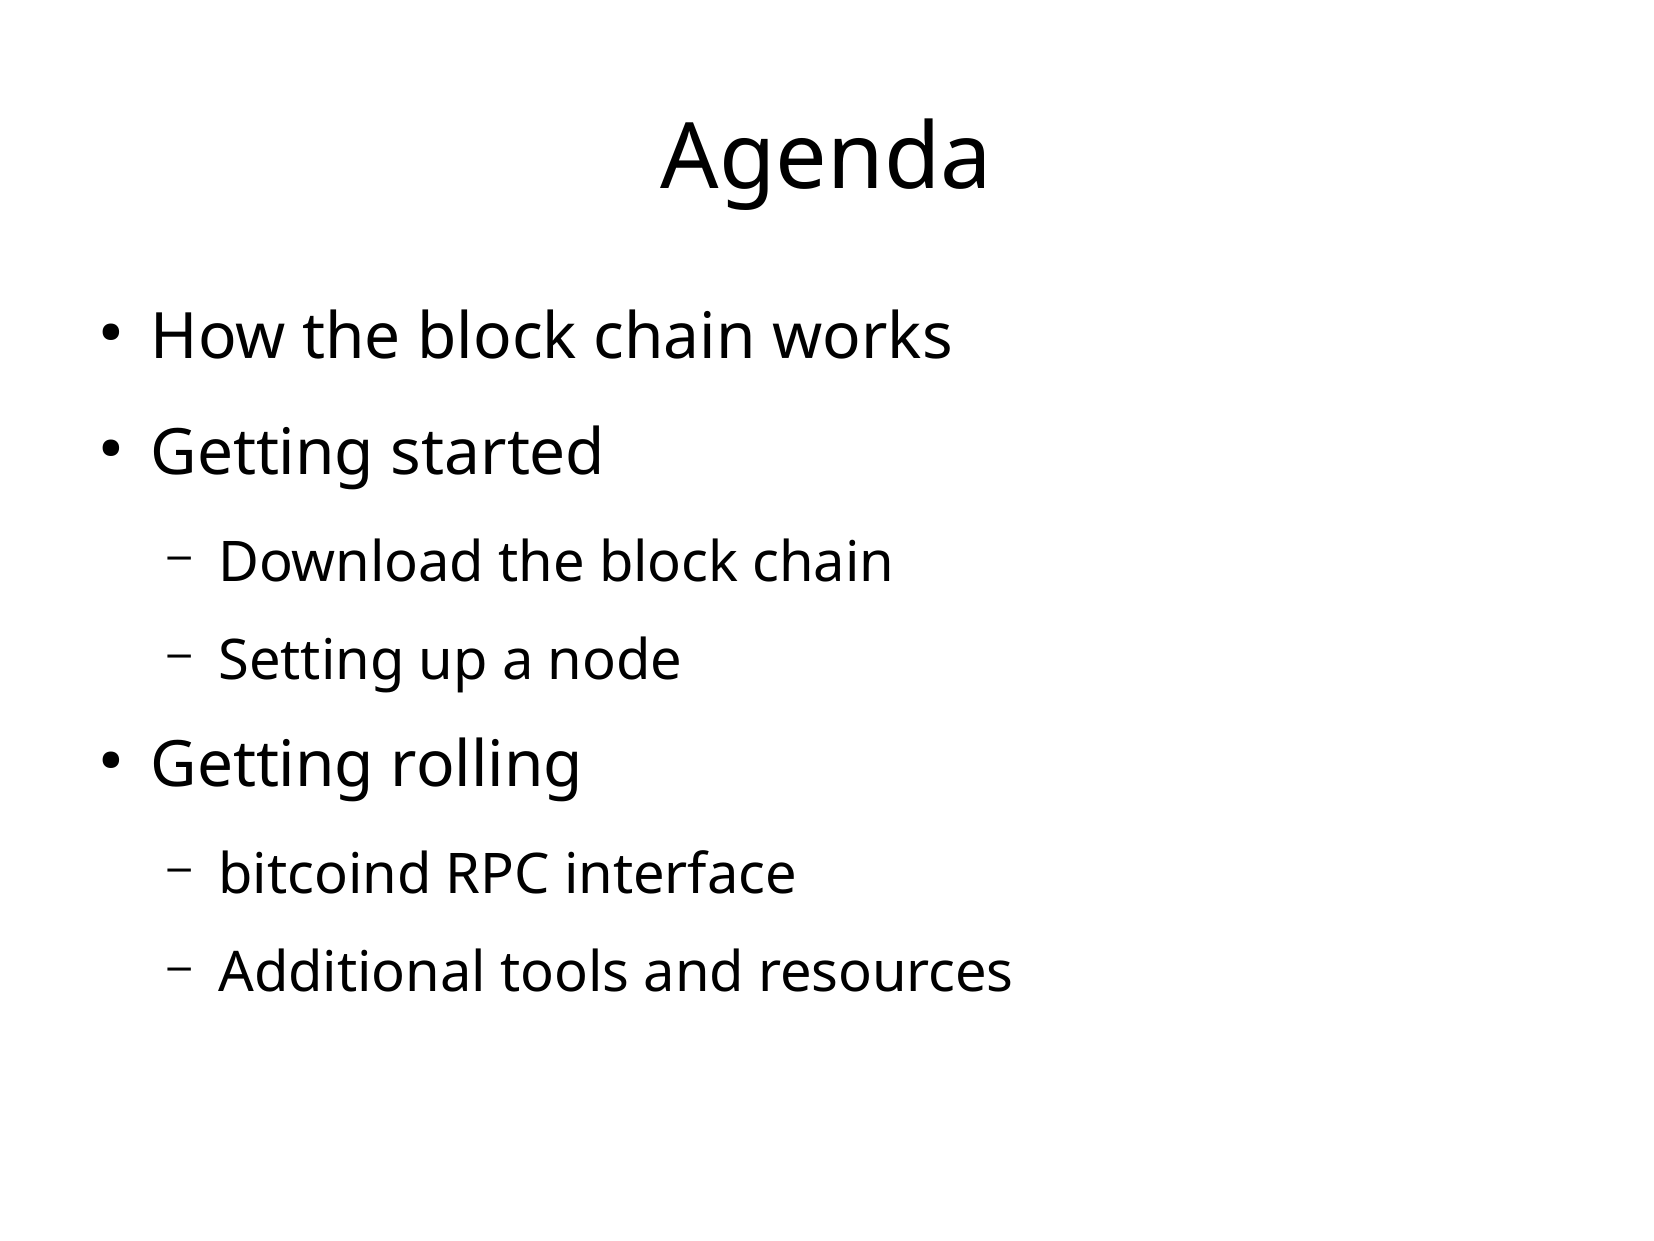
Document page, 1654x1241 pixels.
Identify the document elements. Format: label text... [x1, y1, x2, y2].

list How the block chain works Getting started Download the block chain Setting up a node Getting rolling bitcoind RPC interface Additional tools and resources [82, 290, 1571, 1010]
title Agenda [82, 49, 1571, 257]
